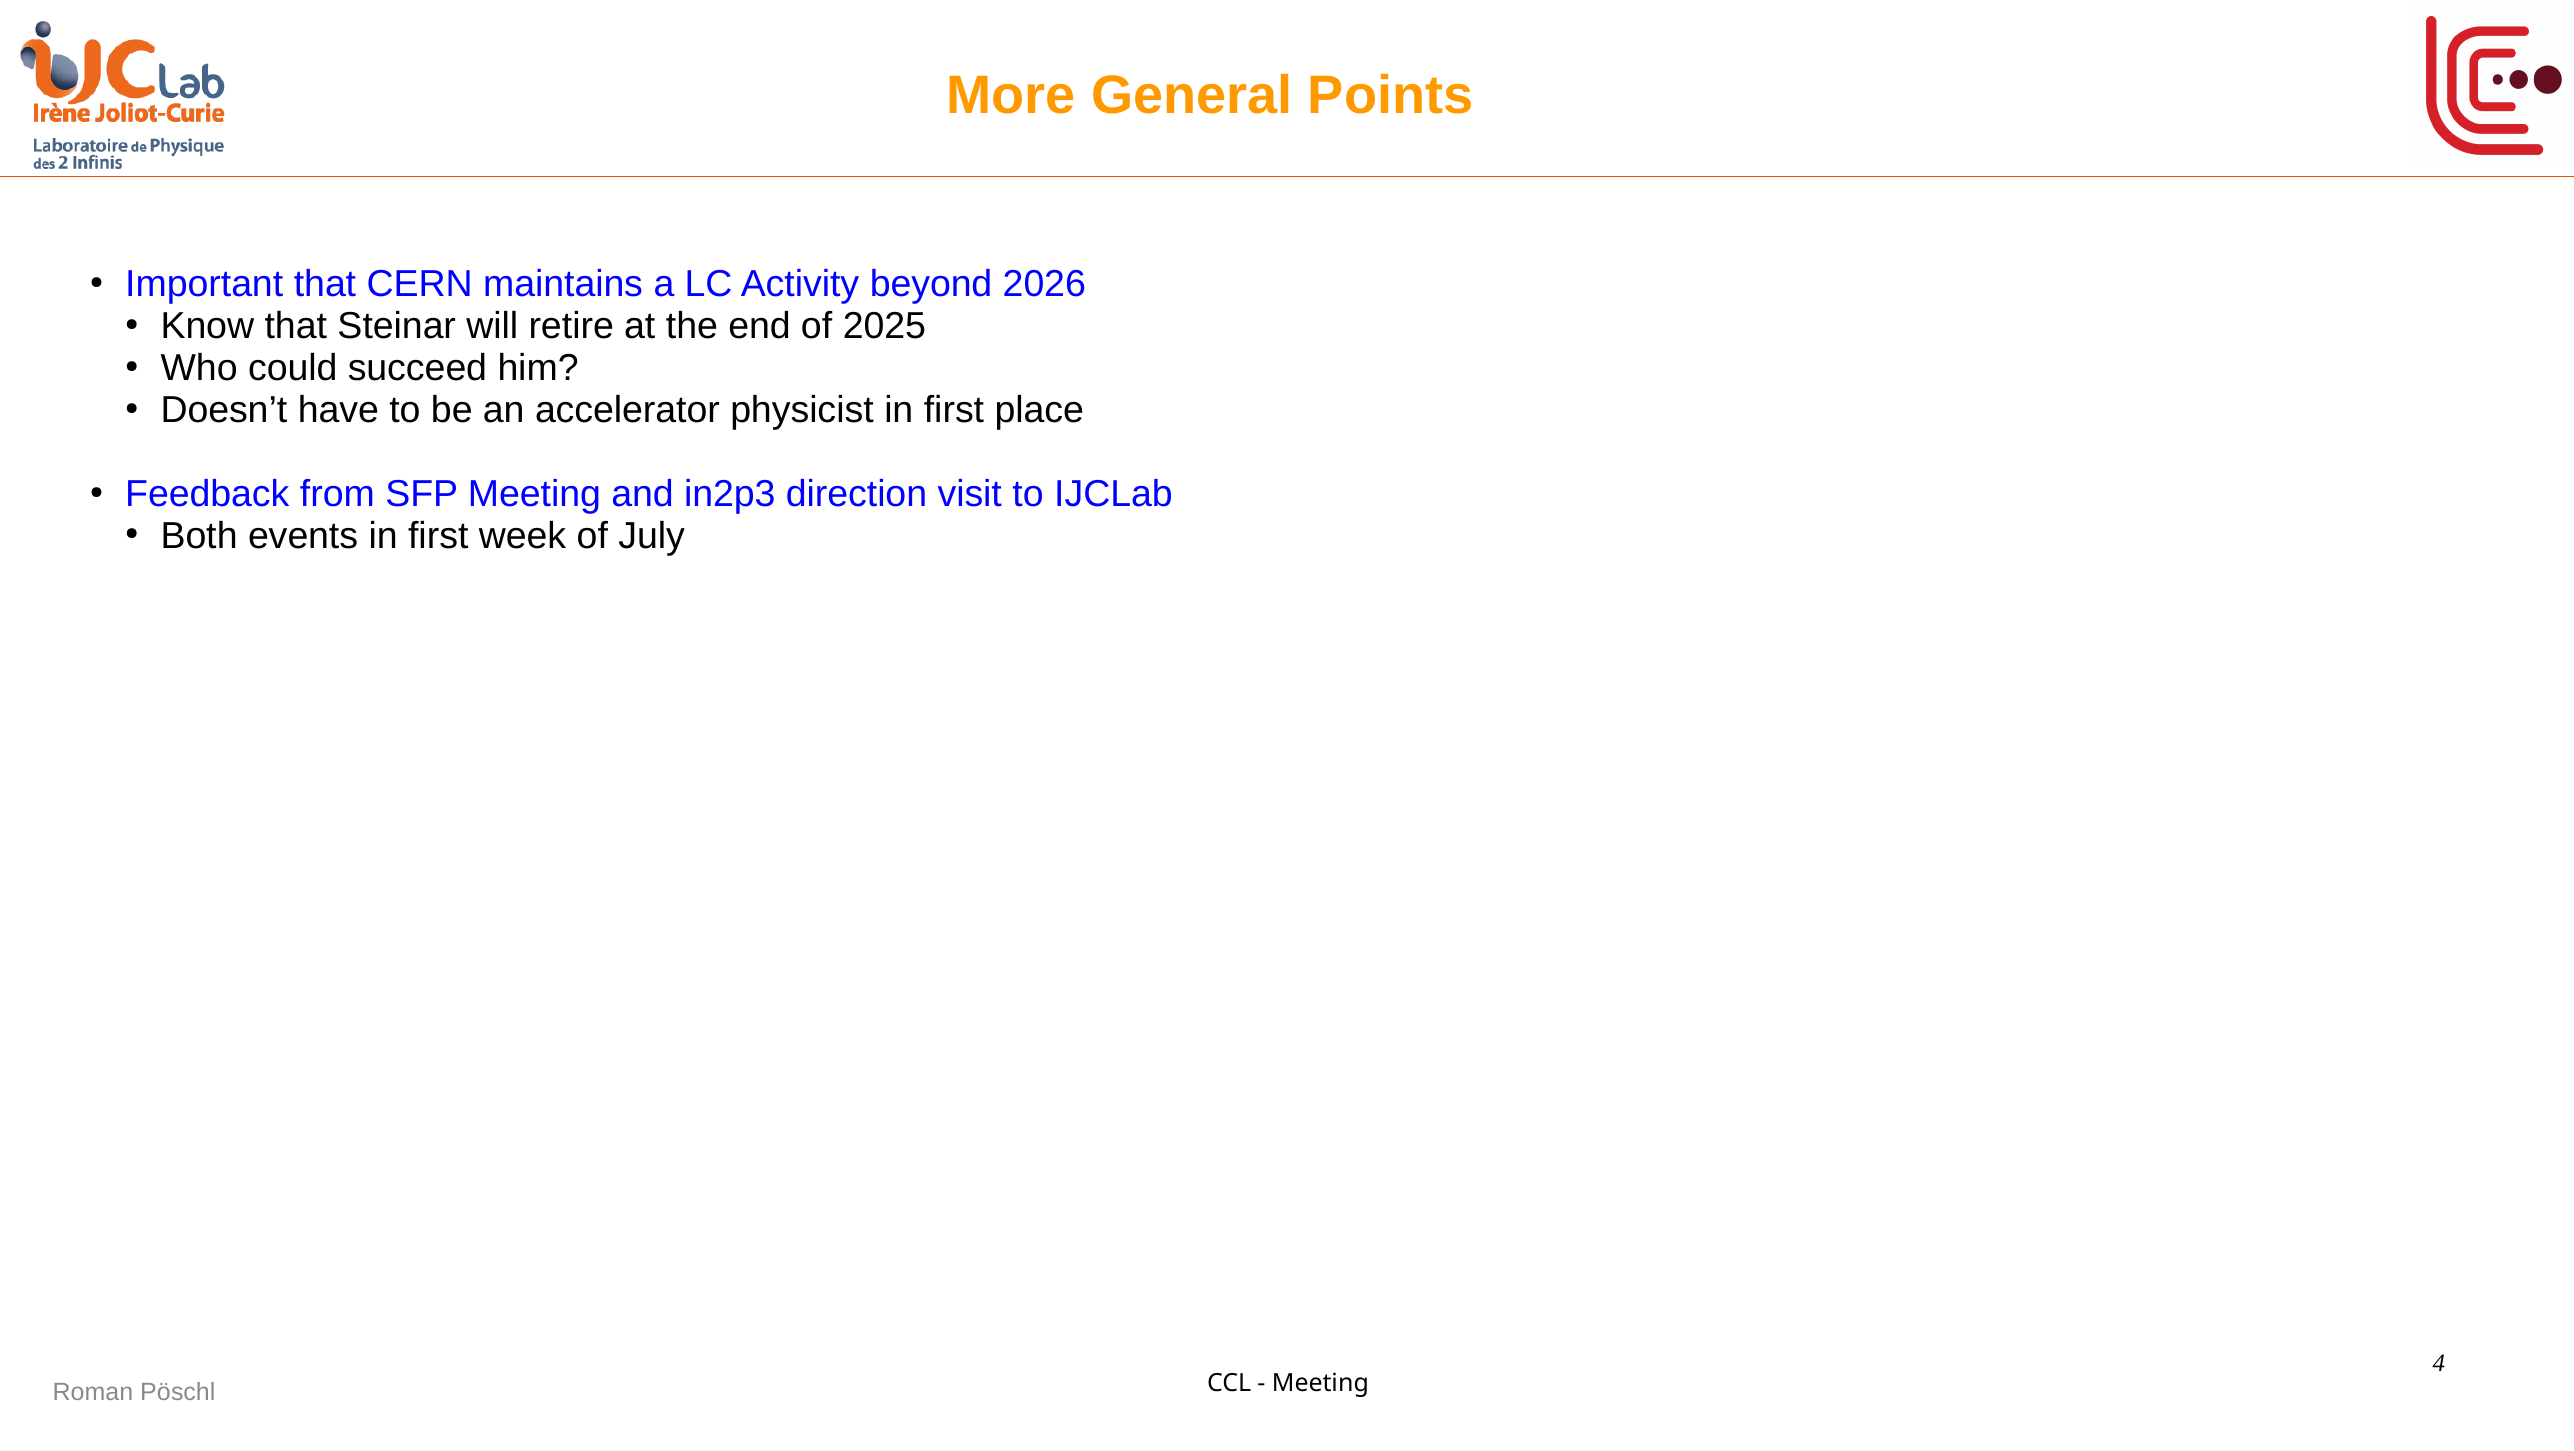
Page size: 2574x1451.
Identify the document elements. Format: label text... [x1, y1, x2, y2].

picture [4, 5, 240, 184]
picture [2412, 3, 2574, 168]
title More General Points [67, 29, 2384, 159]
text_box Important that CERN maintains a LC Activity beyond 2026 Know that Steinar will retire at the end of 2025 Who could succeed him? Doesn’t have to be an accelerator physicist in first place Feedback from SFP Meeting and in2p3 direction visit to IJCLab Both events in first week of July [75, 255, 1201, 564]
